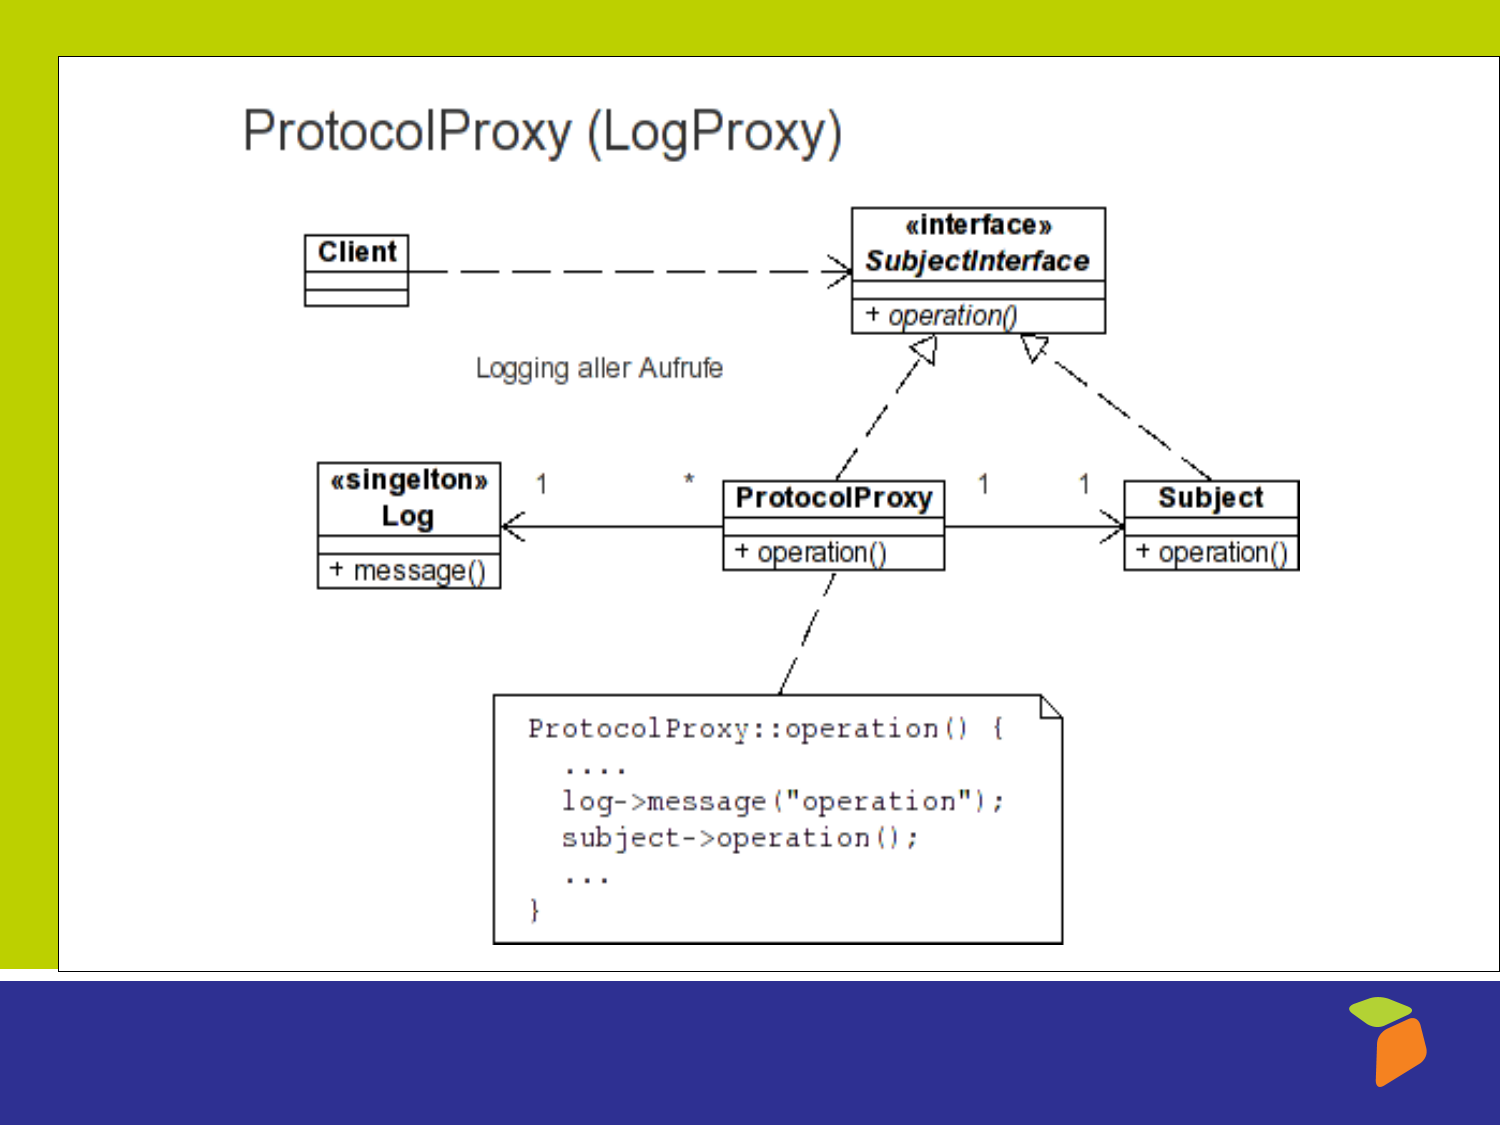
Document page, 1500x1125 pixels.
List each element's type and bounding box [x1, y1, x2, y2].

picture [0, 981, 1500, 1125]
text_box [58, 56, 1500, 972]
picture [236, 96, 1300, 945]
